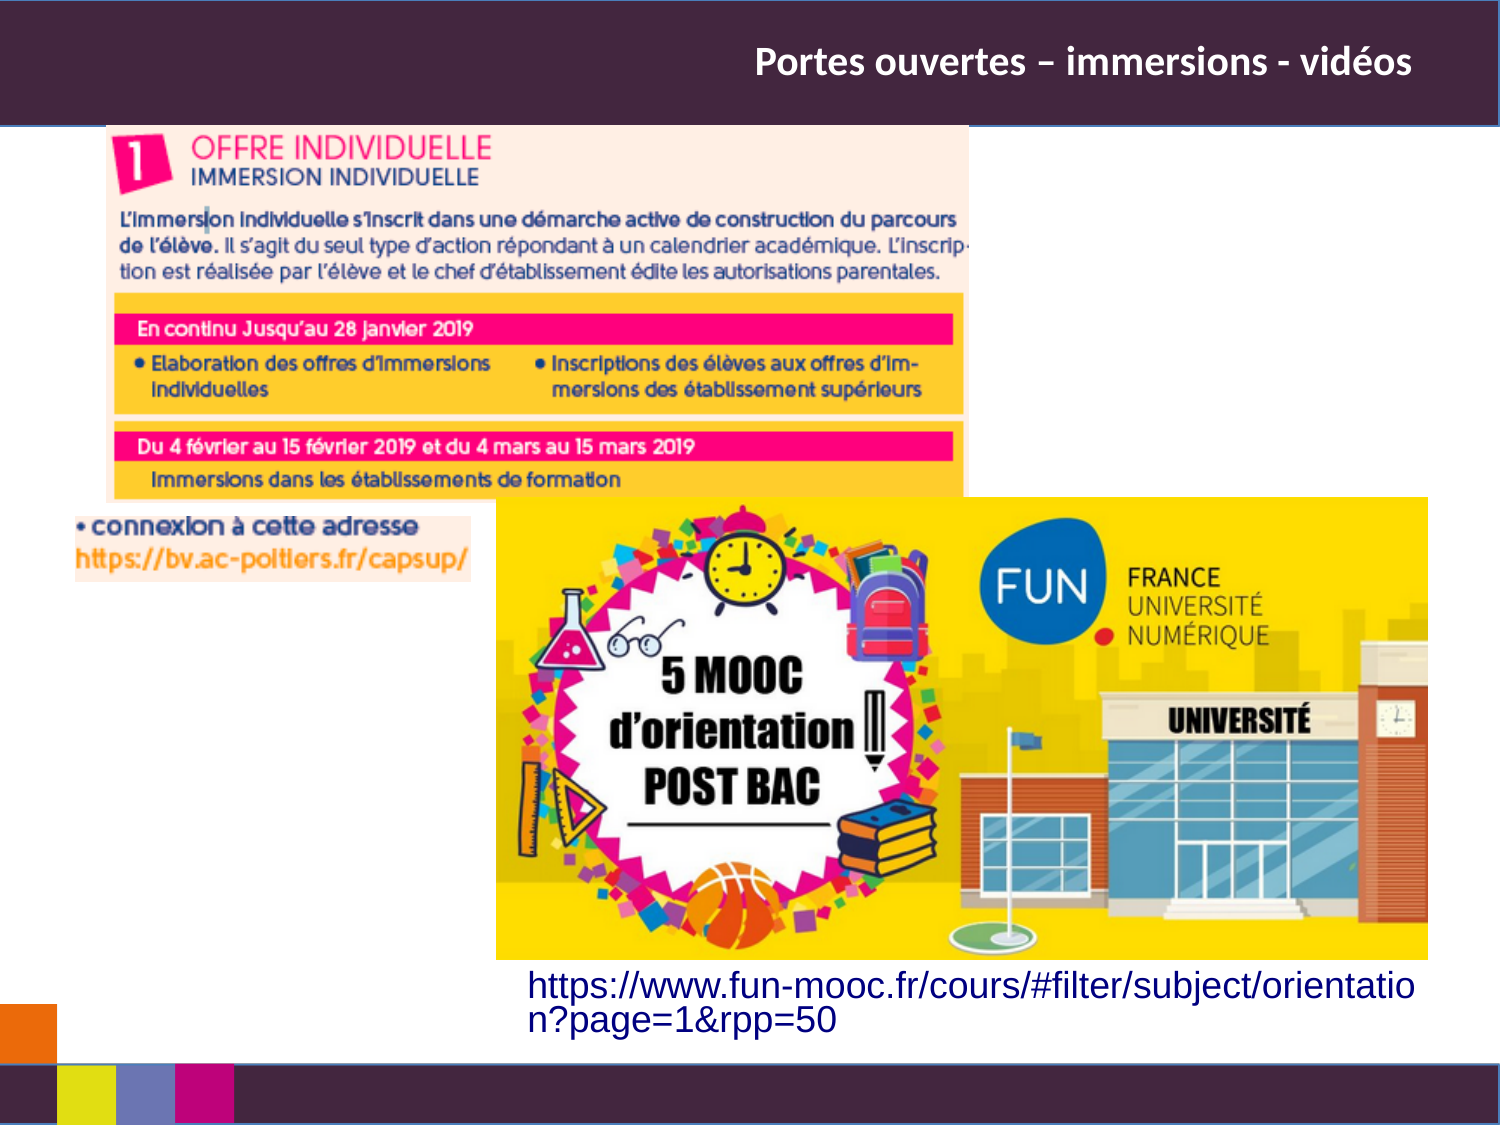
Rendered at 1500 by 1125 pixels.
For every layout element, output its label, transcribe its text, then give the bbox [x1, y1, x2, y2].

picture [0, 1004, 1500, 1125]
picture [0, 0, 1500, 960]
text_box https://www.fun-mooc.fr/cours/#filter/subject/orientation?page=1&rpp=50 [512, 956, 1441, 1074]
text_box Portes ouvertes – immersions - vidéos [70, 11, 1433, 119]
picture [75, 516, 471, 582]
